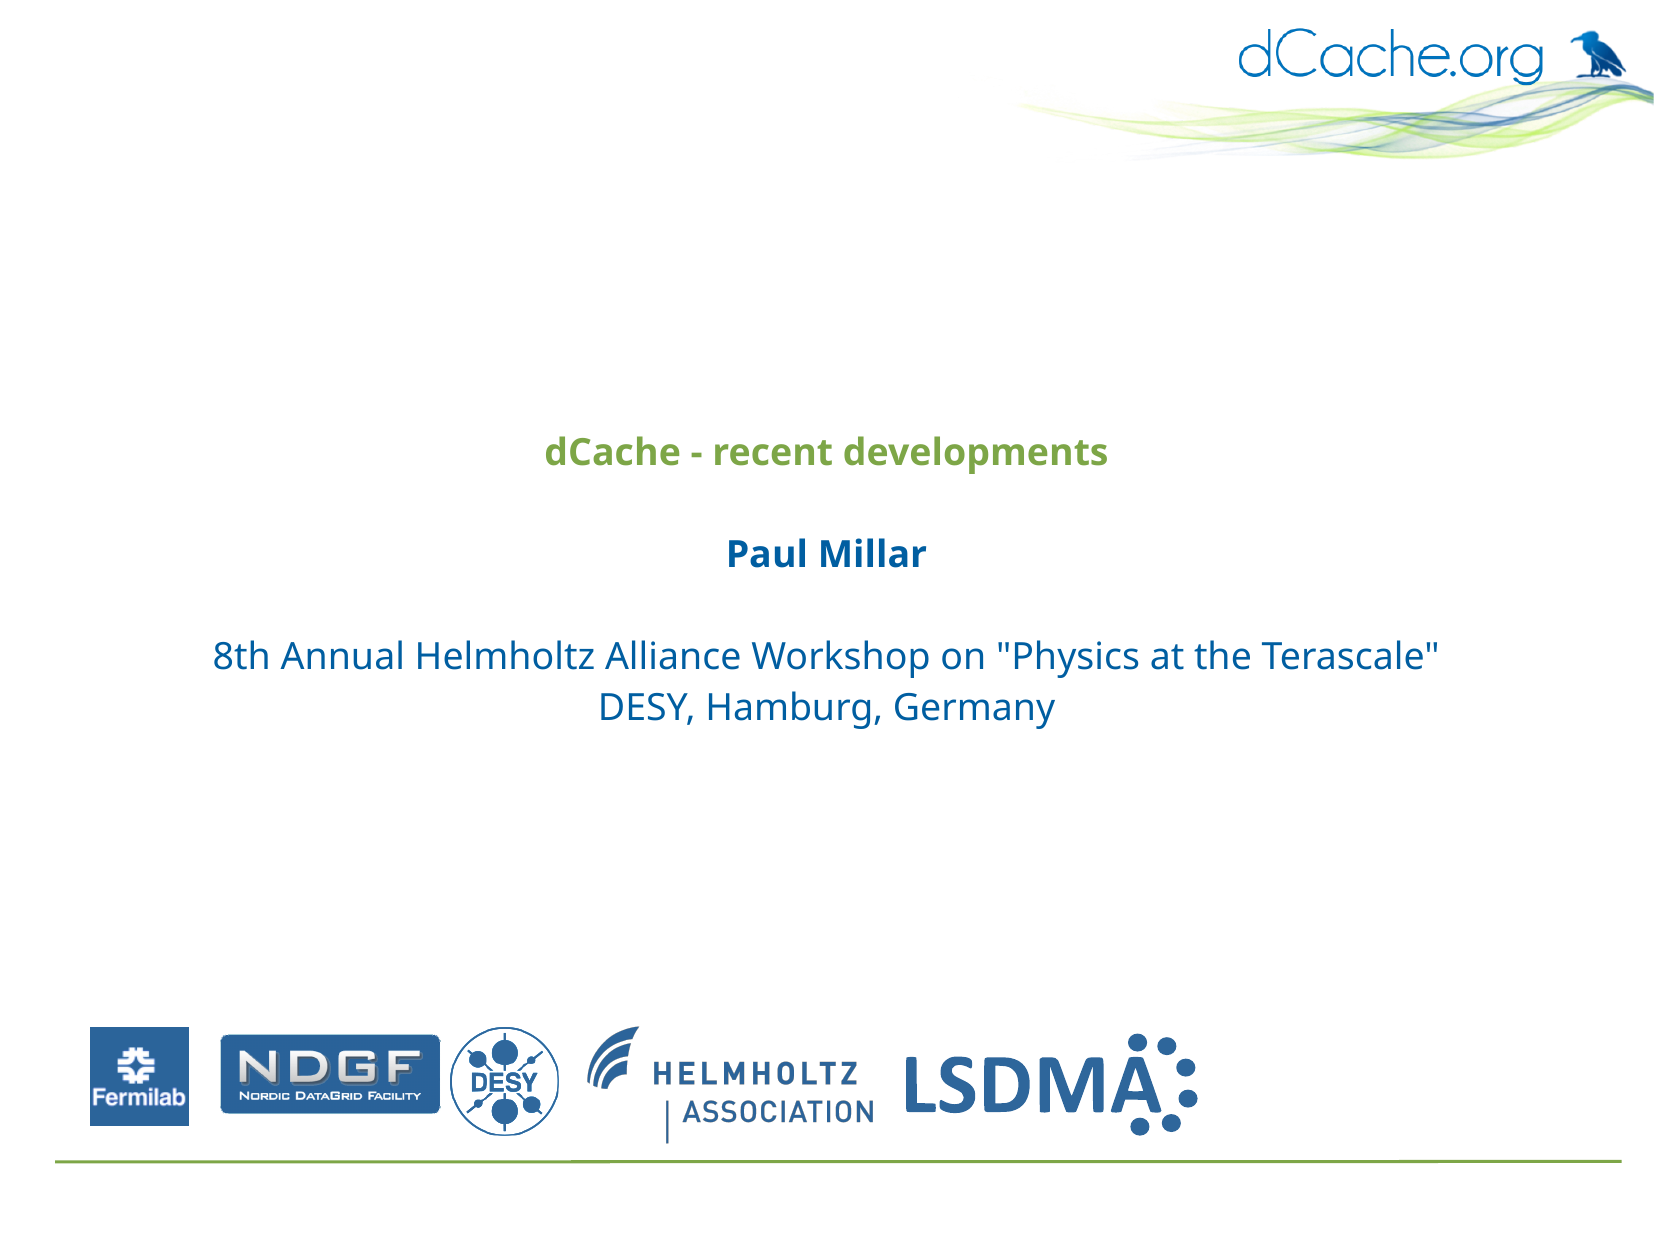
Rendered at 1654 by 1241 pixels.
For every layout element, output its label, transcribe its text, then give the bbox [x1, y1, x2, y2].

picture [204, 1011, 559, 1139]
picture [573, 1015, 887, 1155]
picture [90, 1027, 189, 1126]
picture [956, 16, 1654, 169]
text_box dCache - recent developments Paul Millar 8th Annual Helmholtz Alliance Workshop on "Physics at the Terascale" DESY, Hamburg, Germany [0, 417, 1654, 740]
picture [906, 1033, 1198, 1136]
